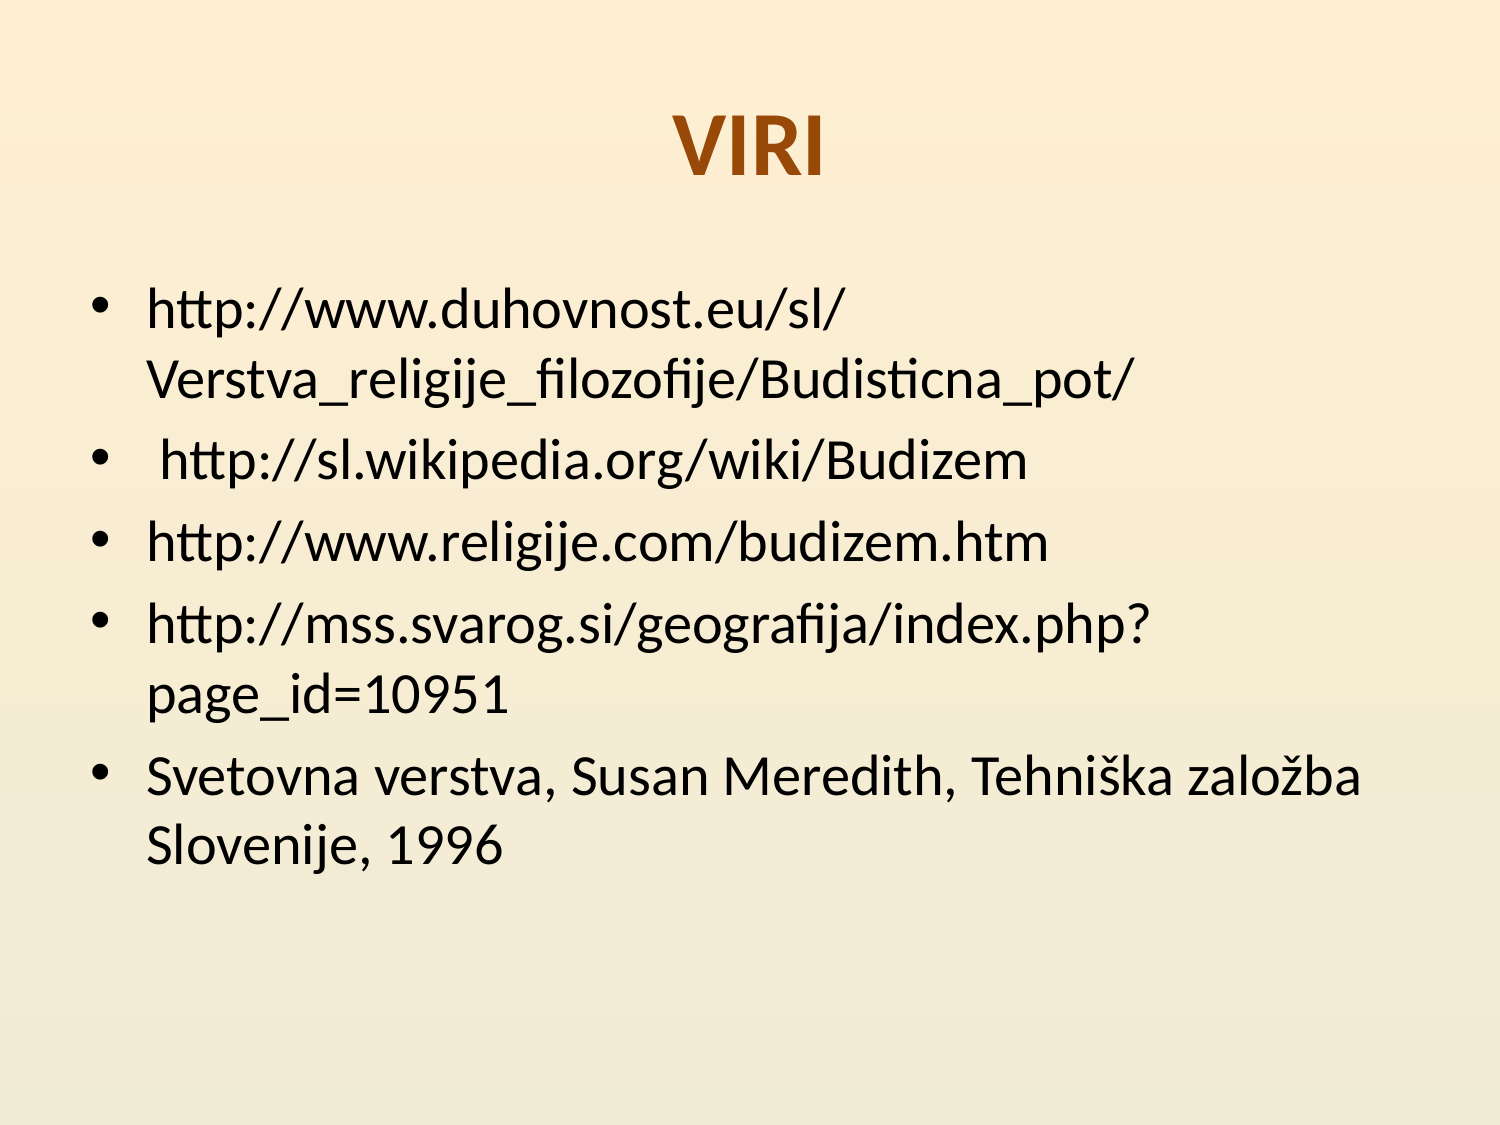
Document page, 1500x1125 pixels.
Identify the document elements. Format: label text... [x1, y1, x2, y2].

title VIRI [75, 45, 1425, 233]
list http://www.duhovnost.eu/sl/Verstva_religije_filozofije/Budisticna_pot/ http://sl.wikipedia.org/wiki/Budizem http://www.religije.com/budizem.htm http://mss.svarog.si/geografija/index.php?page_id=10951 Svetovna verstva, Susan Meredith, Tehniška založba Slovenije, 1996 [75, 262, 1425, 1005]
